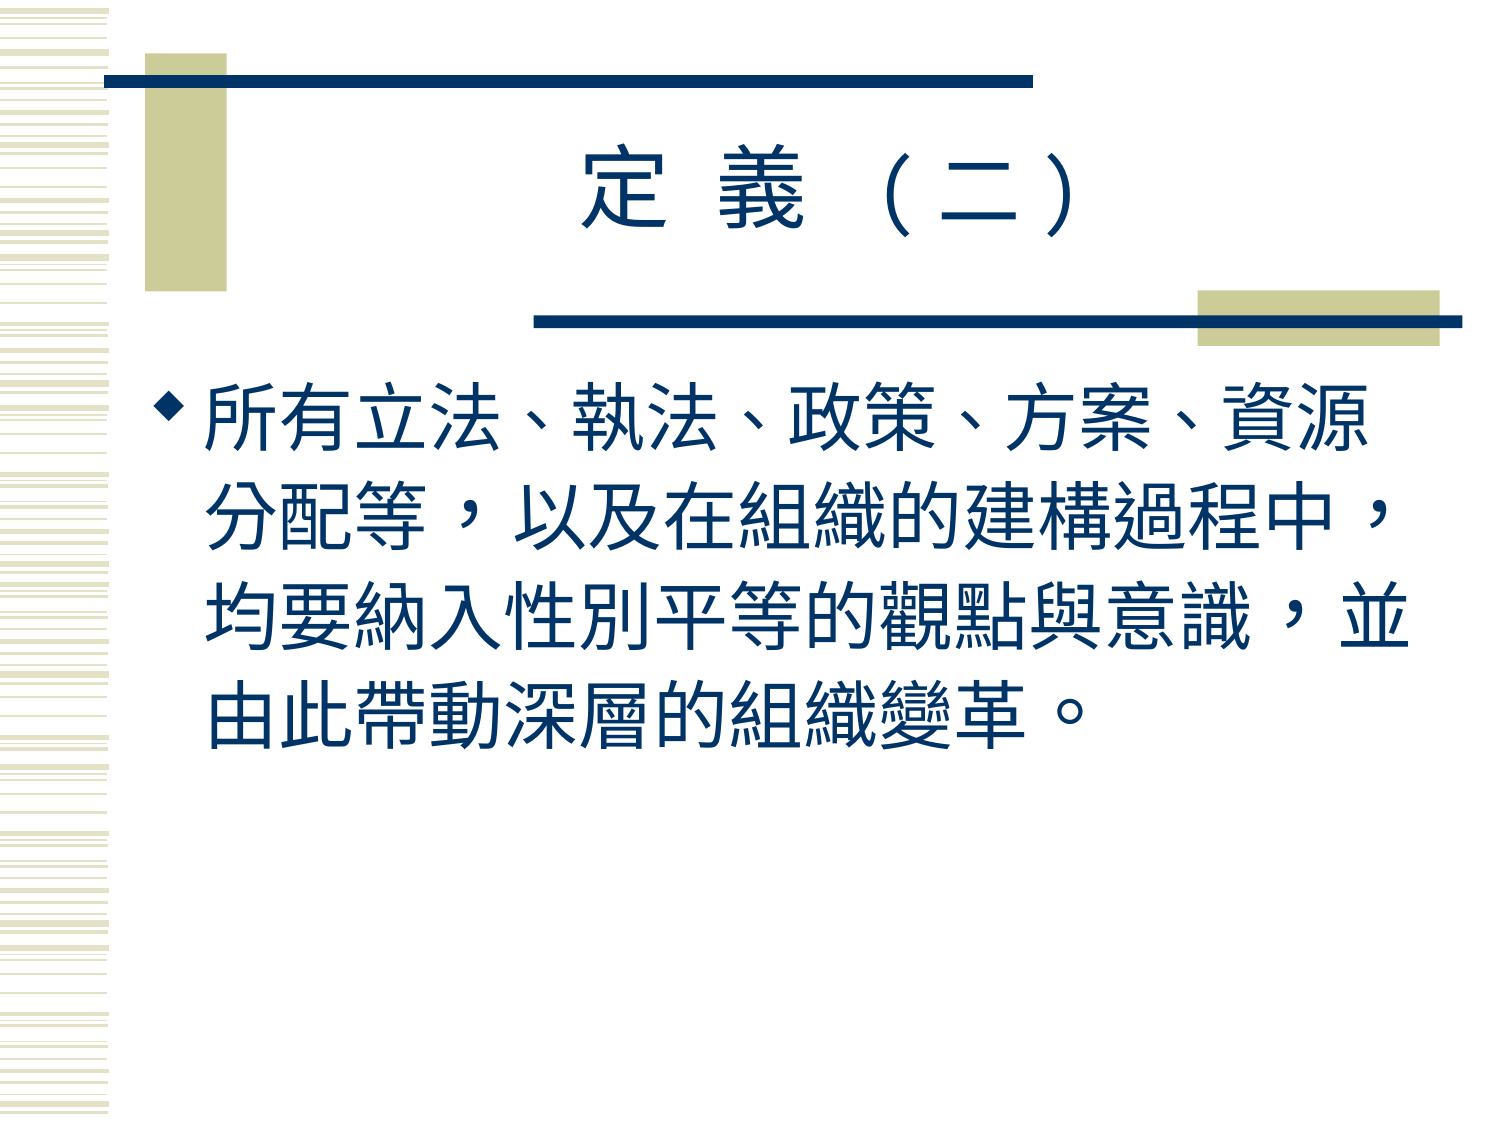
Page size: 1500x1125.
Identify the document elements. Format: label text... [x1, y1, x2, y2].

list 所有立法、執法、政策、方案、資源分配等，以及在組織的建構過程中，均要納入性別平等的觀點與意識，並由此帶動深層的組織變革。 [132, 363, 1439, 1000]
title 定 義 (二) [225, 99, 1436, 288]
